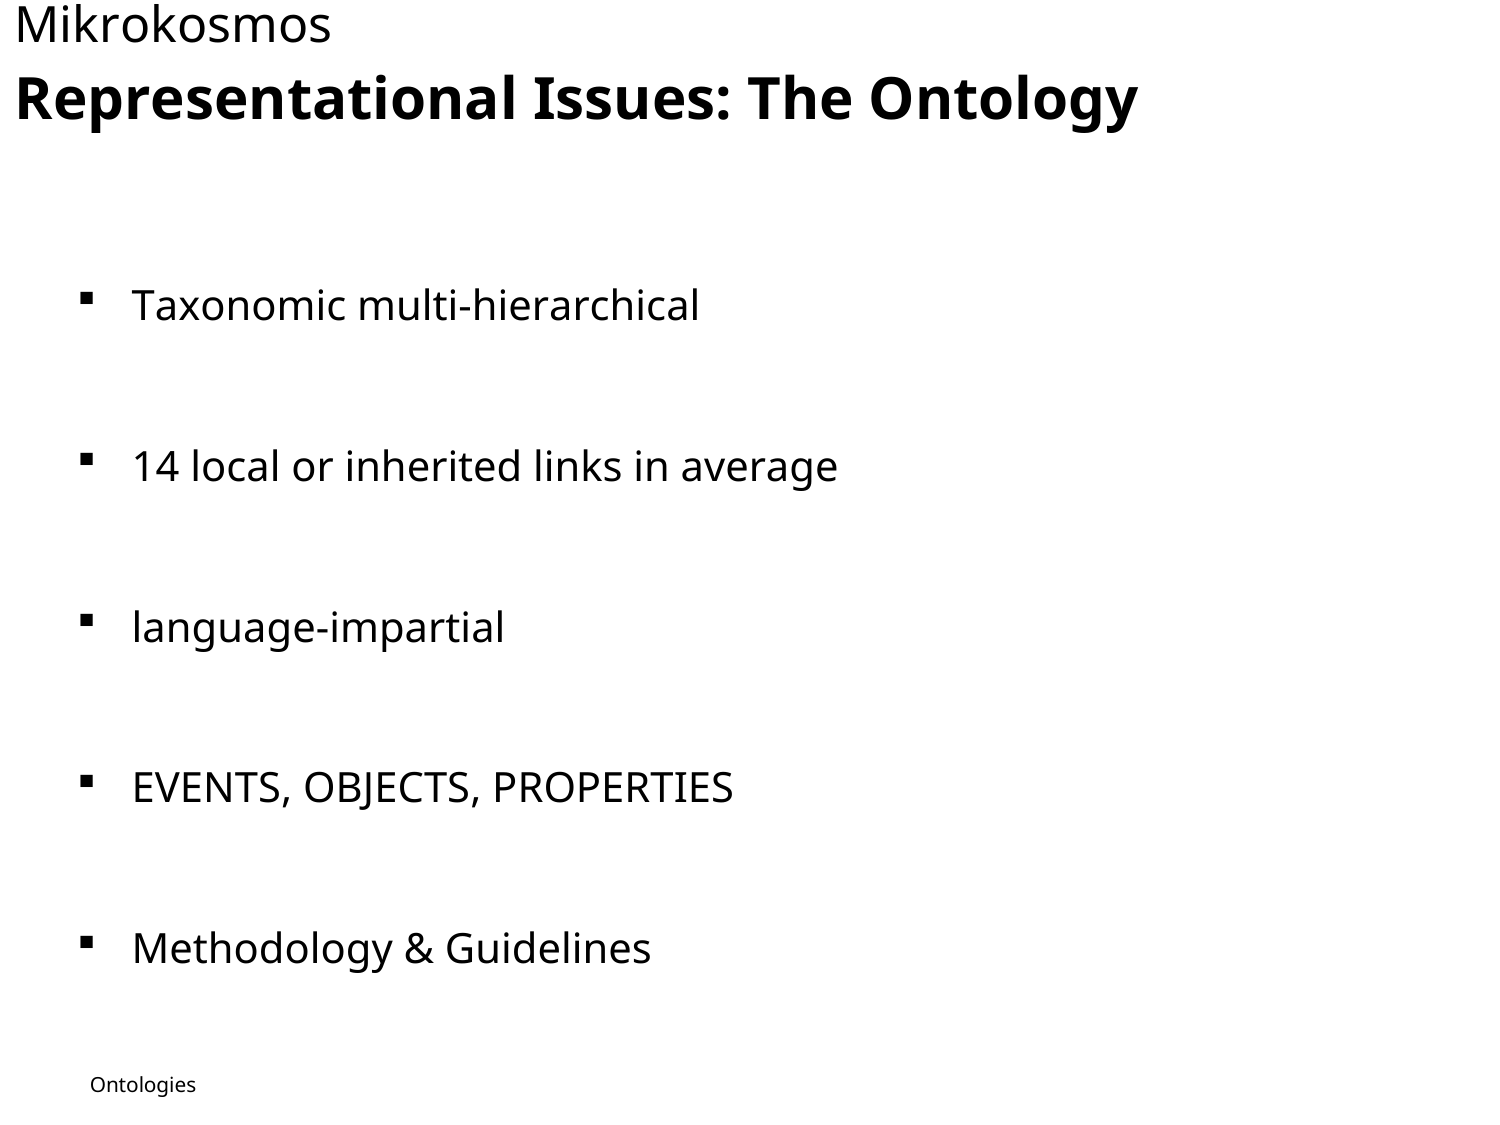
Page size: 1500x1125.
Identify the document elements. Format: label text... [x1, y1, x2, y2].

list Taxonomic multi-hierarchical 14 local or inherited links in average language-impartial EVENTS, OBJECTS, PROPERTIES Methodology & Guidelines [62, 174, 1463, 1021]
title Mikrokosmos Representational Issues: The Ontology [0, 0, 1500, 136]
